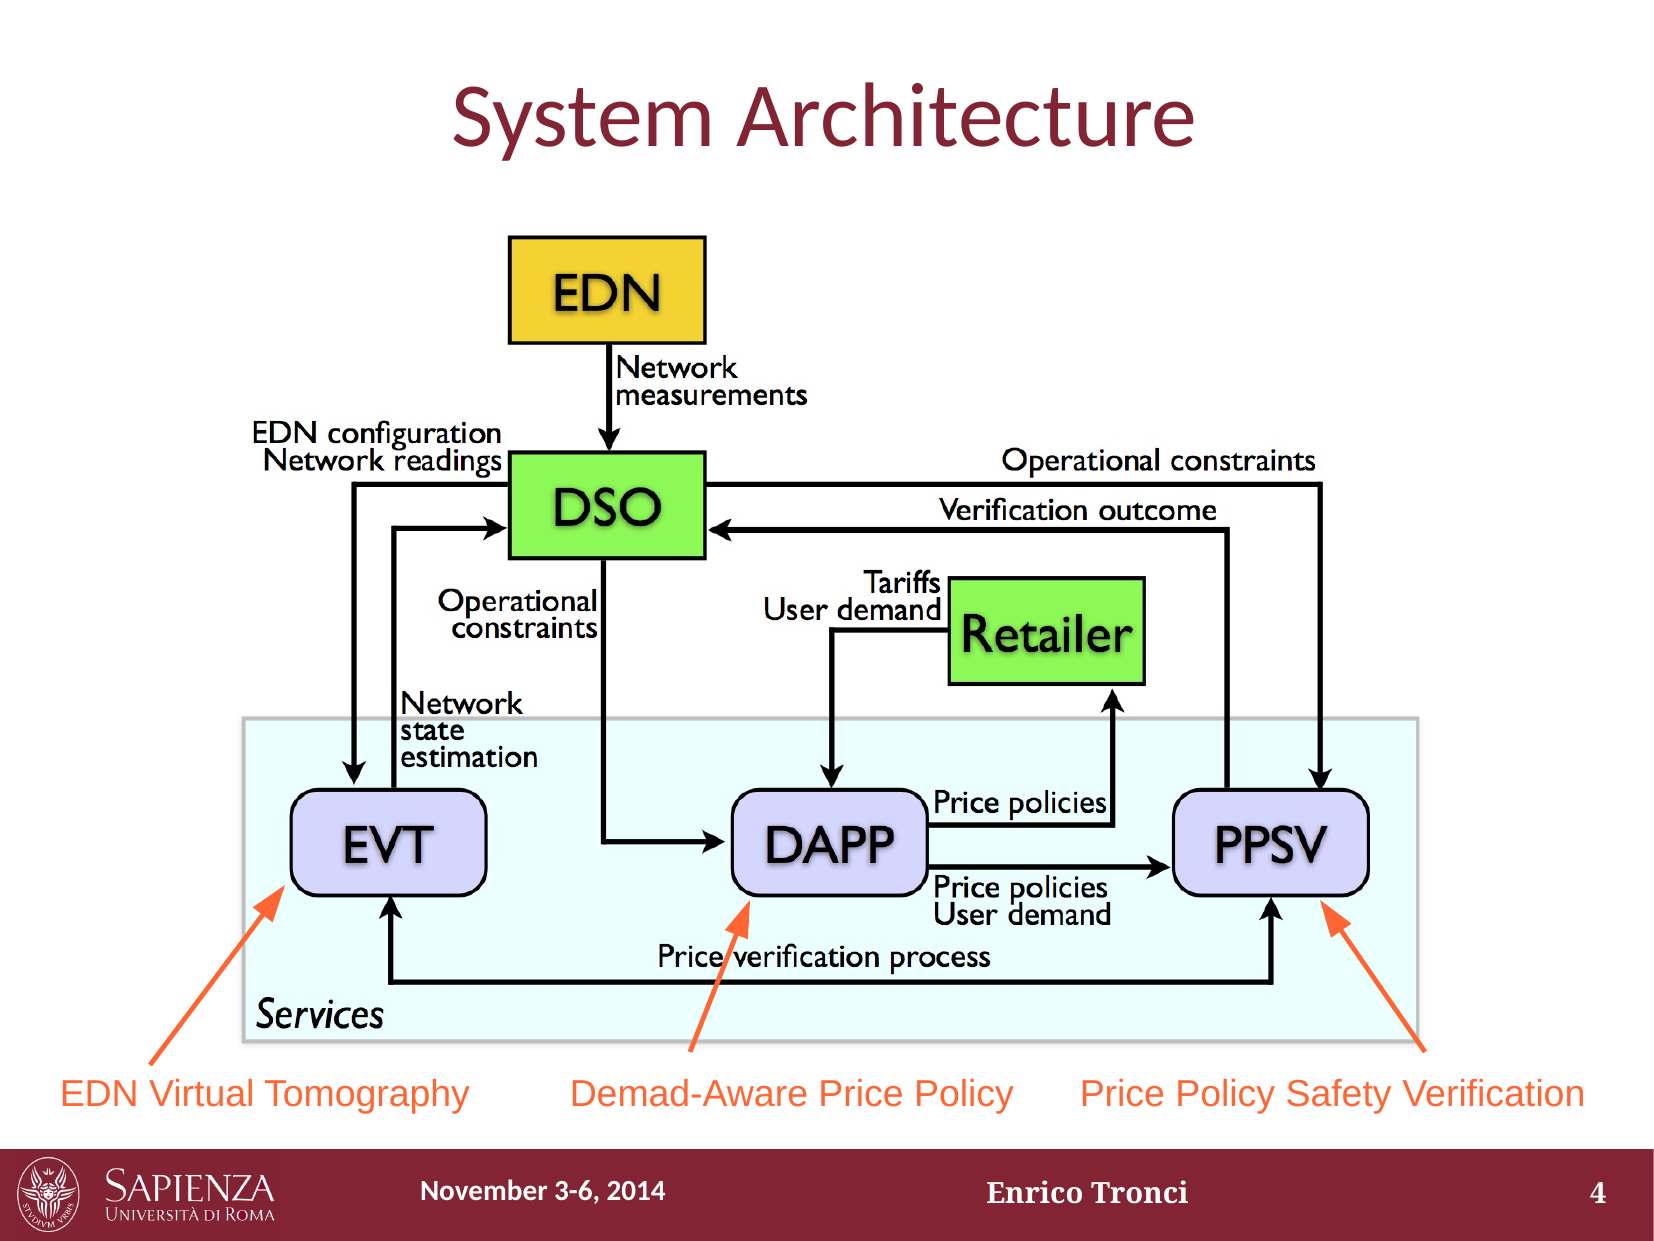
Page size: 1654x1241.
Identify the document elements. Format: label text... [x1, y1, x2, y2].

picture [234, 226, 1426, 1052]
text_box EDN Virtual Tomography [45, 1065, 496, 1122]
title System Architecture [45, 19, 1606, 227]
picture [14, 1149, 280, 1241]
text_box Demad-Aware Price Policy [555, 1065, 1036, 1126]
text_box Price Policy Safety Verification [1065, 1065, 1606, 1126]
